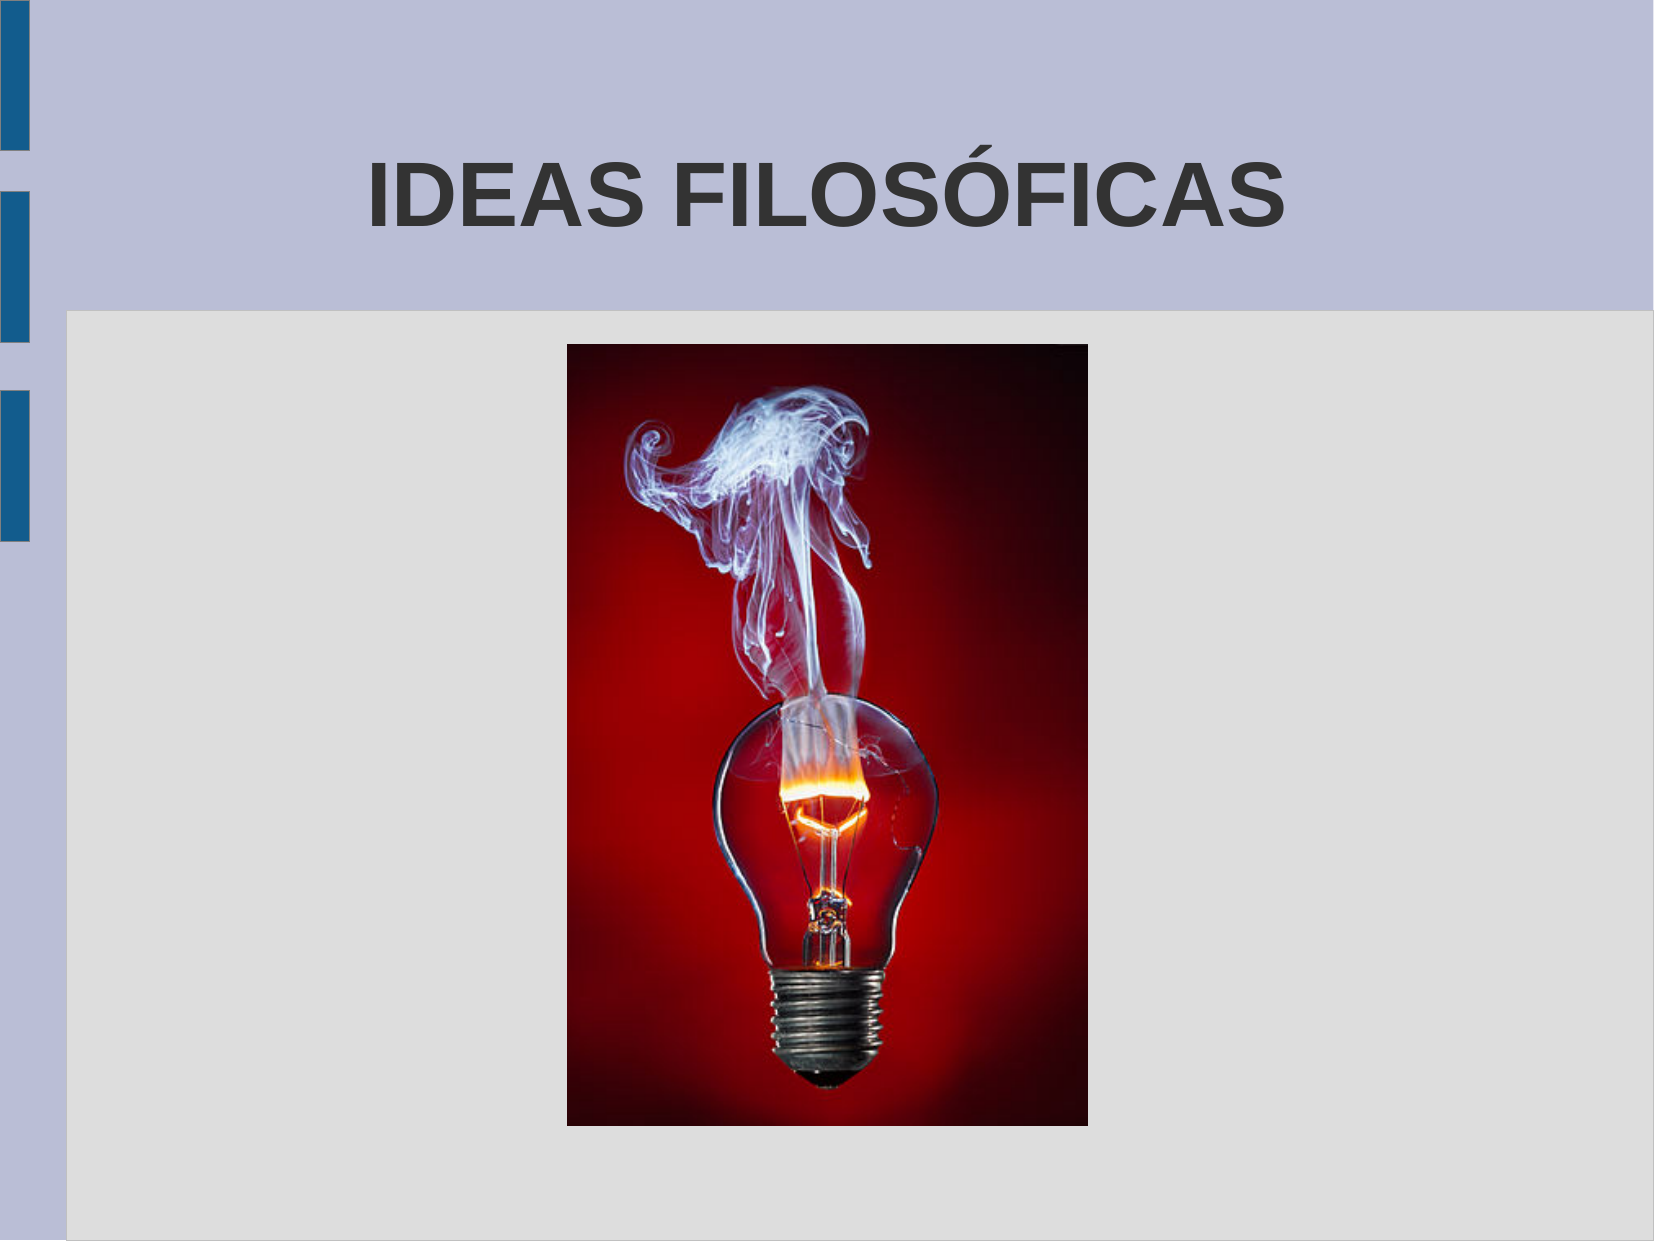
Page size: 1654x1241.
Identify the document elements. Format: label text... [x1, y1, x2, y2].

title IDEAS FILOSÓFICAS [121, 91, 1534, 299]
picture [567, 344, 1088, 1126]
